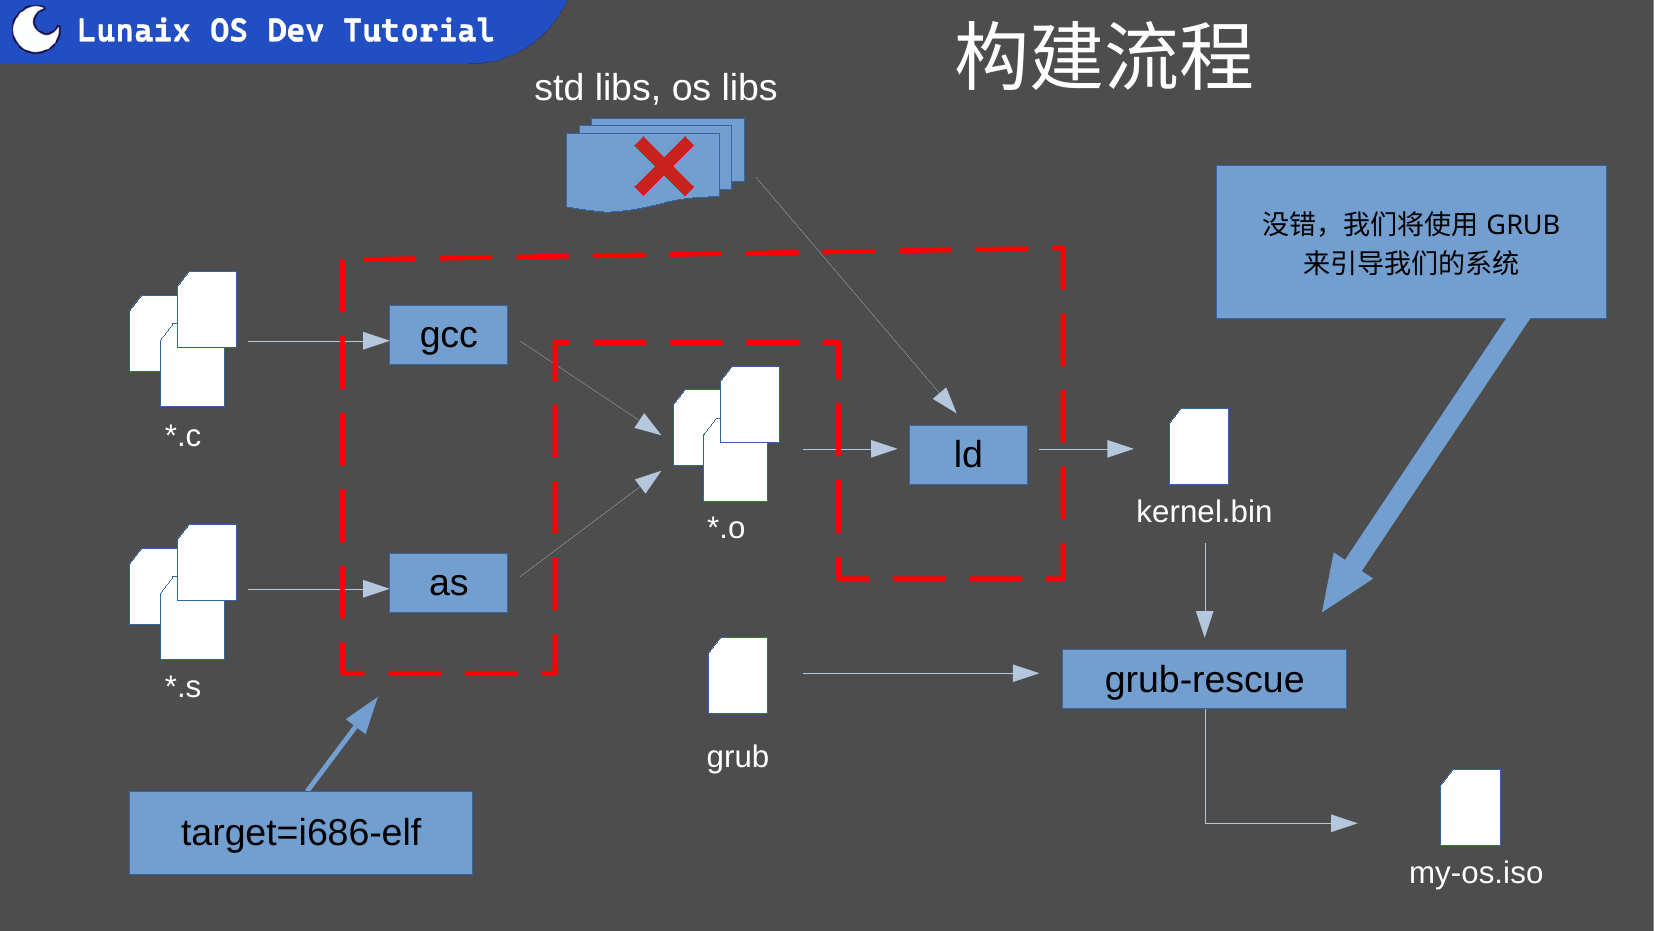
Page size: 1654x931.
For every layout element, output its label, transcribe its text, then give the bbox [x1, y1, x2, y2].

text_box std libs, os libs [519, 59, 863, 116]
text_box [129, 271, 237, 407]
text_box *.o [673, 503, 780, 553]
text_box my-os.iso [1381, 848, 1571, 898]
text_box [1440, 769, 1501, 846]
text_box [566, 118, 745, 213]
text_box grub-rescue [1062, 649, 1347, 709]
text_box grub [685, 732, 792, 782]
text_box target=i686-elf [129, 791, 473, 875]
picture [0, 0, 1654, 931]
text_box [673, 366, 780, 502]
text_box [129, 524, 237, 660]
text_box *.c [129, 411, 237, 461]
text_box *.s [129, 661, 237, 712]
text_box ld [909, 425, 1028, 485]
text_box gcc [389, 305, 508, 365]
text_box [1321, 292, 1541, 613]
text_box [708, 637, 768, 714]
text_box as [389, 553, 508, 613]
text_box 没错，我们将使用GRUB 来引导我们的系统 [1216, 165, 1607, 319]
text_box kernel.bin [1098, 486, 1312, 537]
text_box [1169, 408, 1229, 485]
title 构建流程 [566, 0, 1642, 107]
